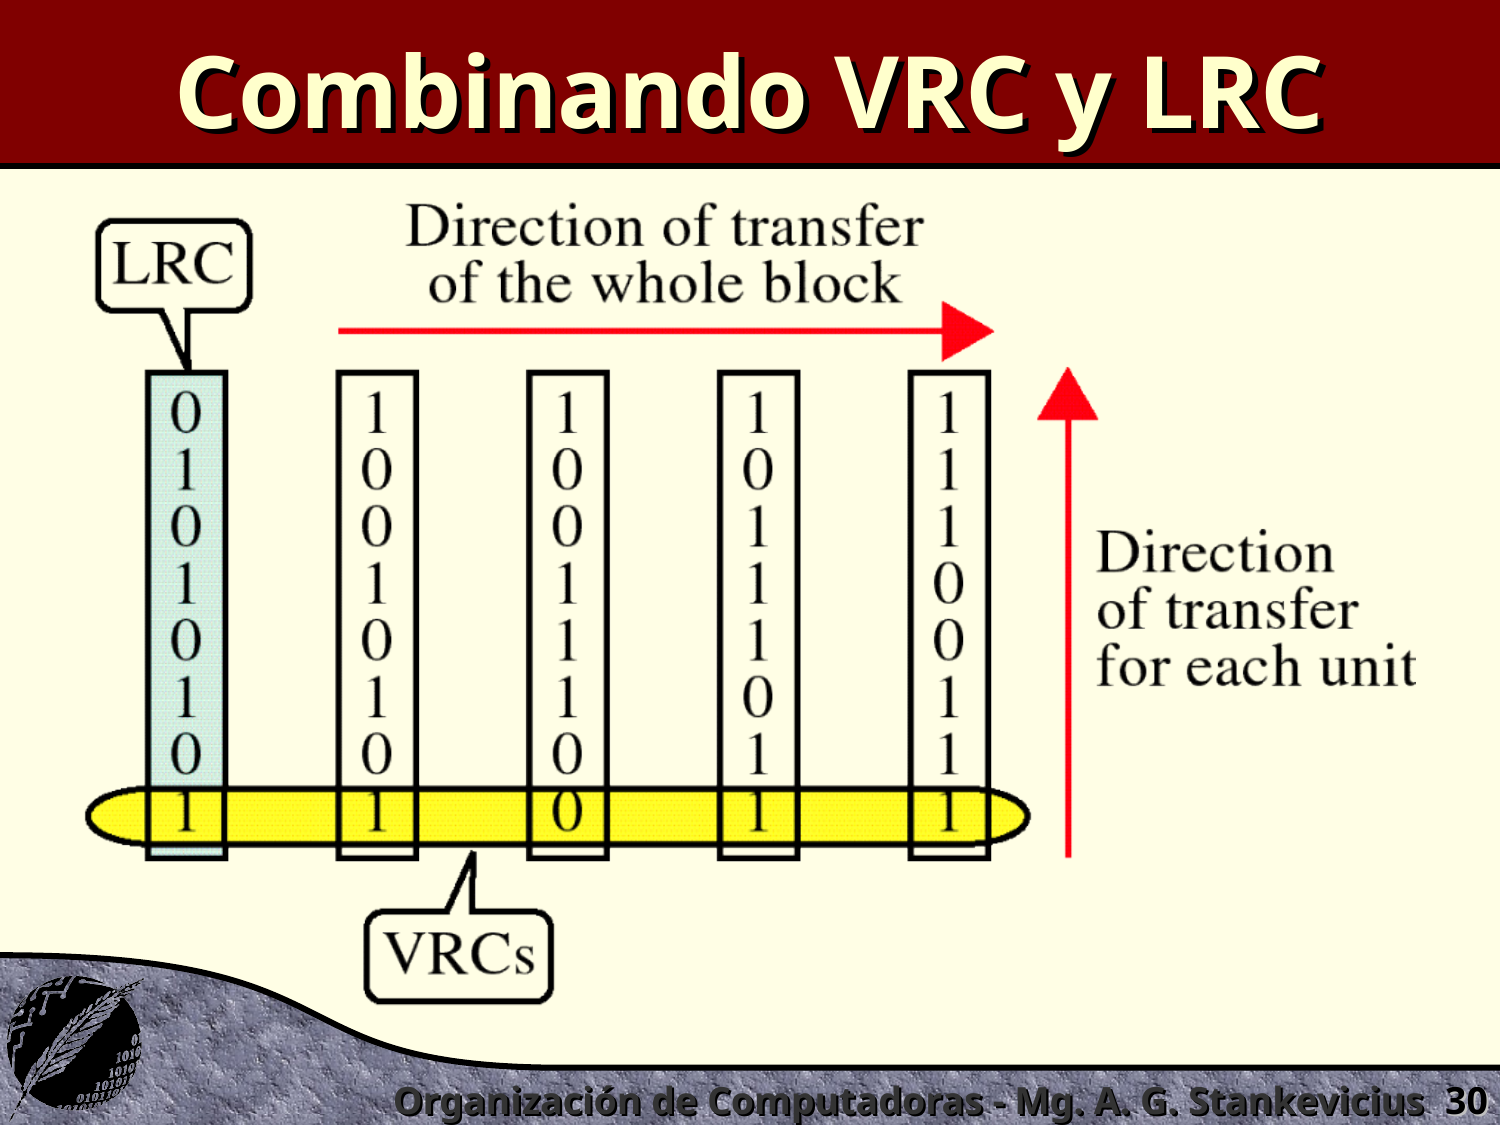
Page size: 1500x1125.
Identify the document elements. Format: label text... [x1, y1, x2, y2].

picture [1058, 1100, 1065, 1110]
title Combinando VRC y LRC [15, 5, 1485, 160]
picture [448, 1100, 455, 1110]
picture [0, 189, 1500, 1125]
picture [802, 1100, 806, 1110]
